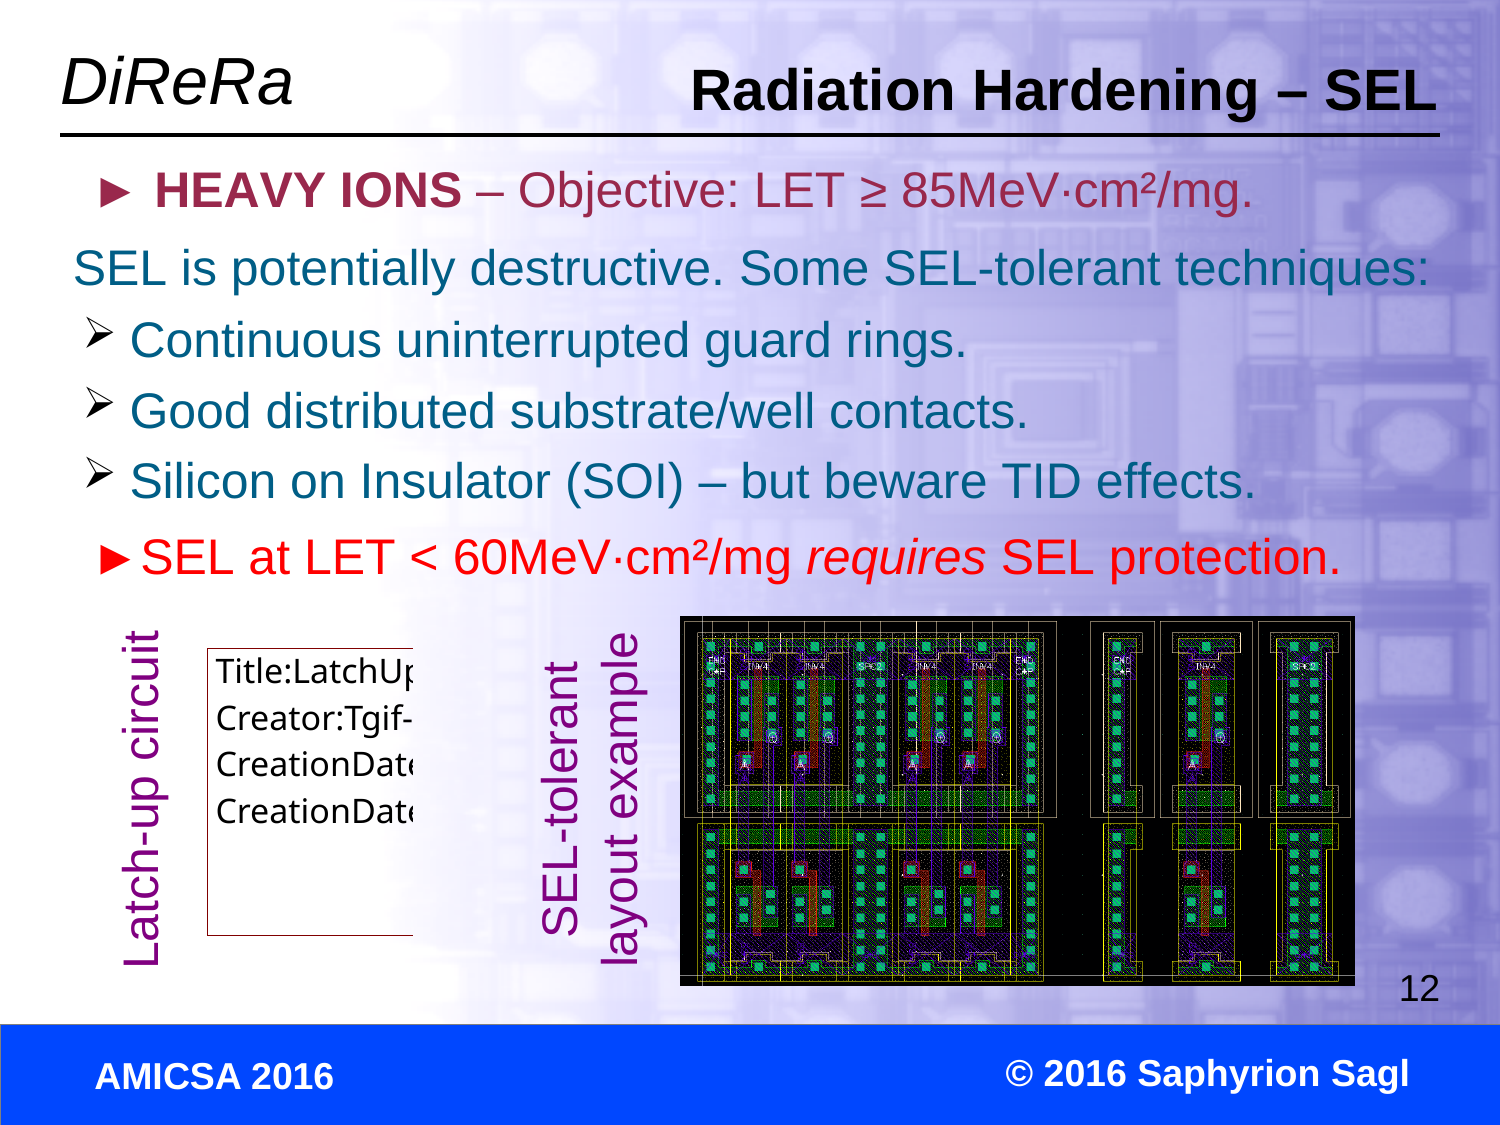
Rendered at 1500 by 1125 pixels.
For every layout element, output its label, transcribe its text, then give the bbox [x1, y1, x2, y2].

text_box Latch-up circuit [100, 609, 176, 985]
picture [204, 645, 413, 936]
text_box Continuous uninterrupted guard rings. Good distributed substrate/well contacts. Silicon on Insulator (SOI) – but beware TID effects. [82, 307, 1261, 509]
text_box SEL-tolerant layout example [520, 615, 655, 985]
text_box ►SEL at LET < 60MeV∙cm²/mg requires SEL protection. [76, 516, 1456, 592]
text_box ► HEAVY IONS – Objective: LET ≥ 85MeV∙cm²/mg. [76, 150, 1456, 226]
picture [680, 616, 1355, 986]
table_cell 115.38MHz [5, 0, 1500, 1024]
text_box SEL is potentially destructive. Some SEL-tolerant techniques: [58, 227, 1456, 303]
text_box Radiation Hardening – SEL [675, 44, 1453, 130]
